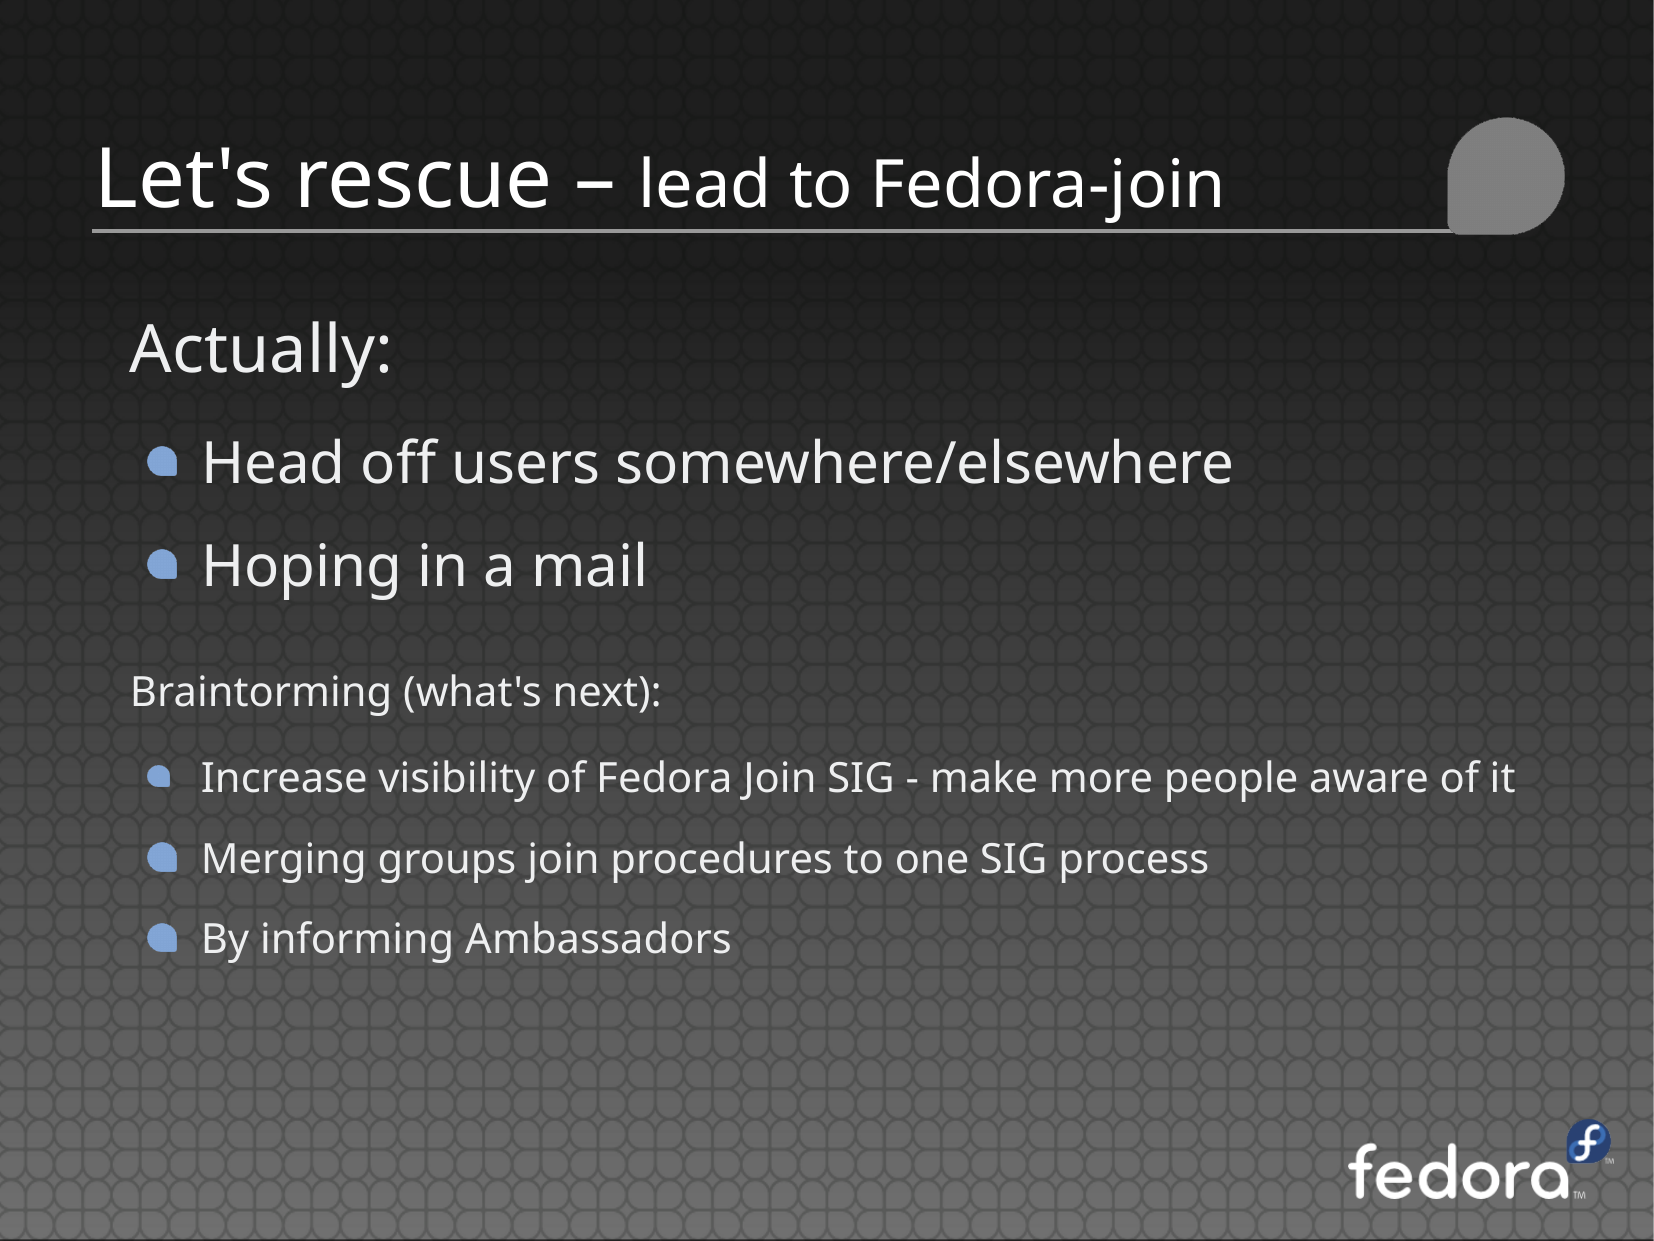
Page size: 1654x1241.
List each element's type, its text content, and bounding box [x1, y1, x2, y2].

title Let's rescue – lead to Fedora-join [94, 100, 1426, 251]
list Actually: Head off users somewhere/elsewhere Hoping in a mail [59, 301, 1548, 626]
list Braintorming (what's next): Increase visibility of Fedora Join SIG - make more people aware of it Merging groups join procedures to one SIG process By informing Ambassadors [59, 661, 1548, 1111]
picture [0, 0, 1654, 1241]
